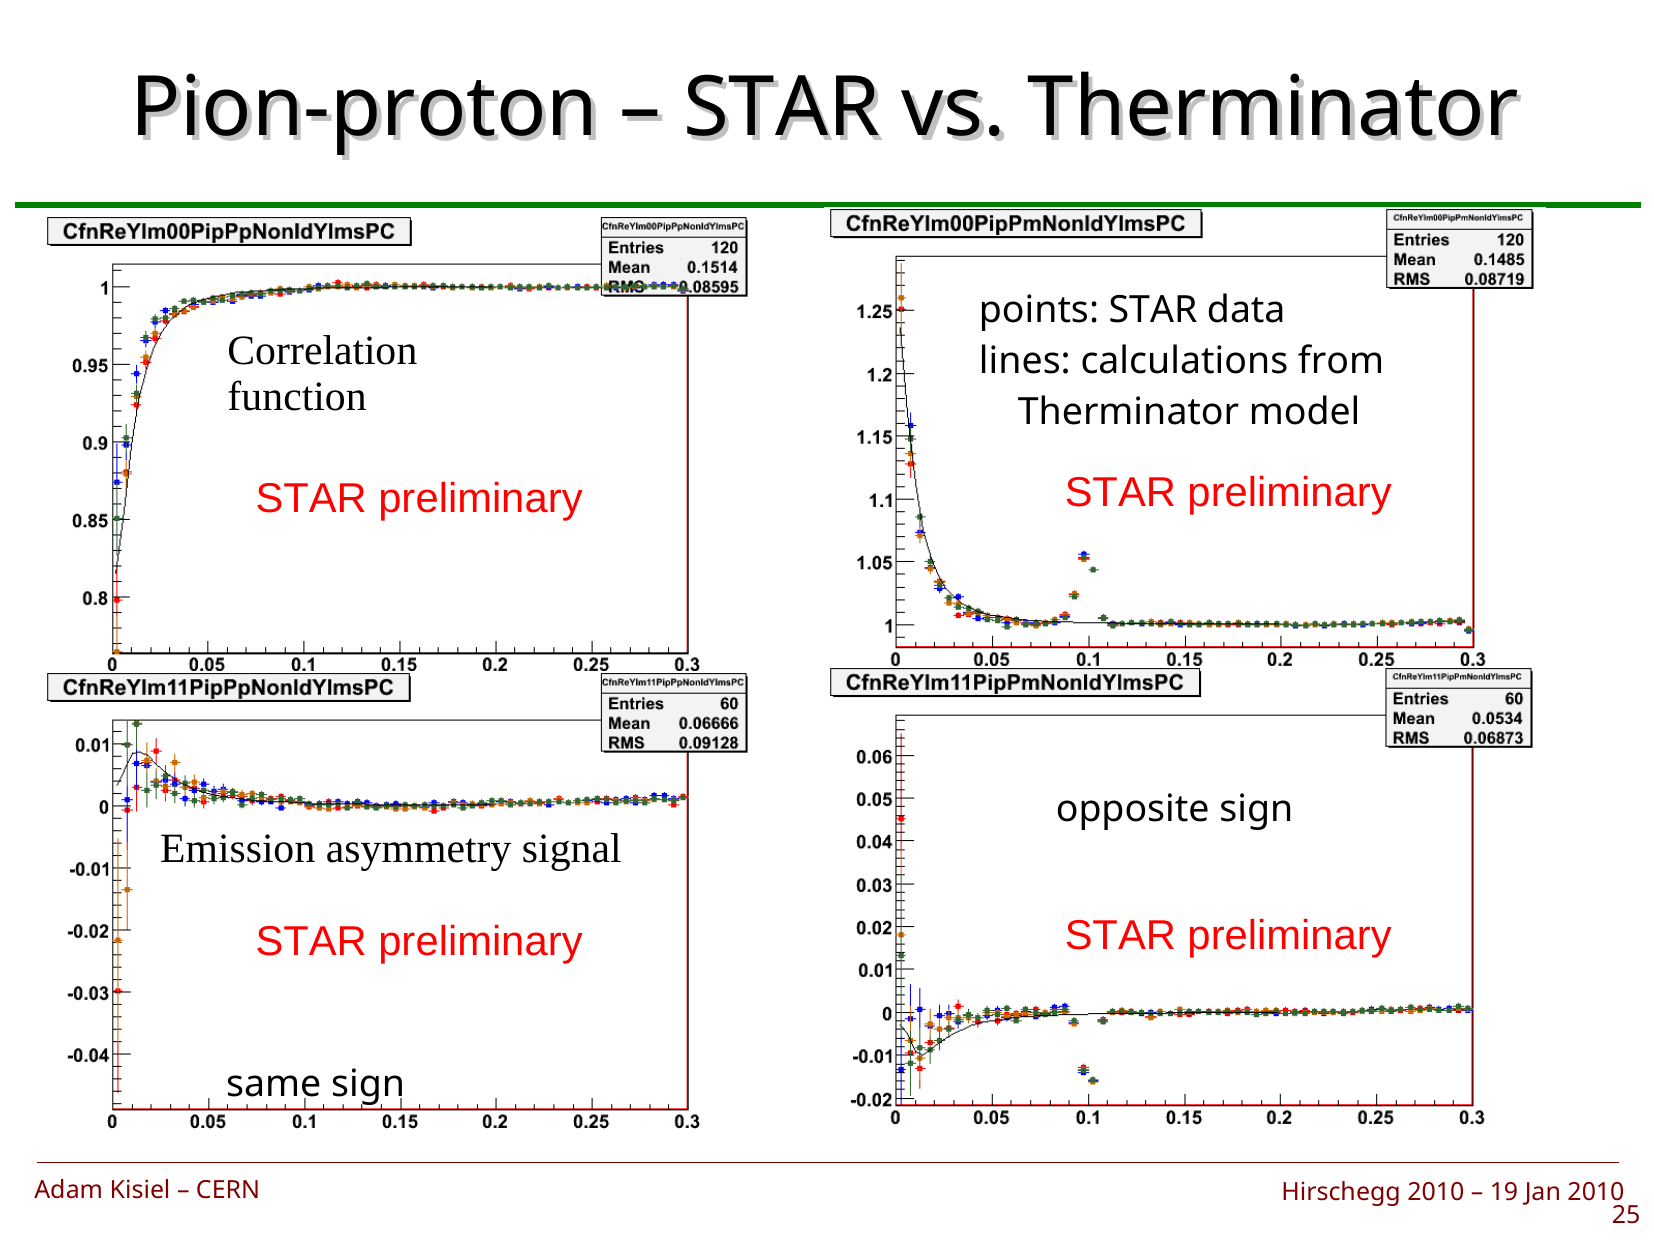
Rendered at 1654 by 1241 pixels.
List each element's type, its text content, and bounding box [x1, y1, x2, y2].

text_box Correlation function [227, 327, 667, 420]
text_box STAR preliminary [1064, 911, 1392, 959]
text_box points: STAR data lines: calculations from Therminator model [979, 282, 1431, 420]
title Pion-proton – STAR vs. Therminator [61, 0, 1590, 208]
text_box STAR preliminary [255, 474, 583, 522]
text_box same sign [226, 1056, 665, 1118]
picture [41, 215, 760, 1159]
text_box opposite sign [1055, 781, 1495, 843]
text_box STAR preliminary [1064, 468, 1392, 516]
picture [824, 207, 1546, 1155]
text_box Emission asymmetry signal [160, 824, 621, 872]
text_box STAR preliminary [255, 917, 583, 965]
